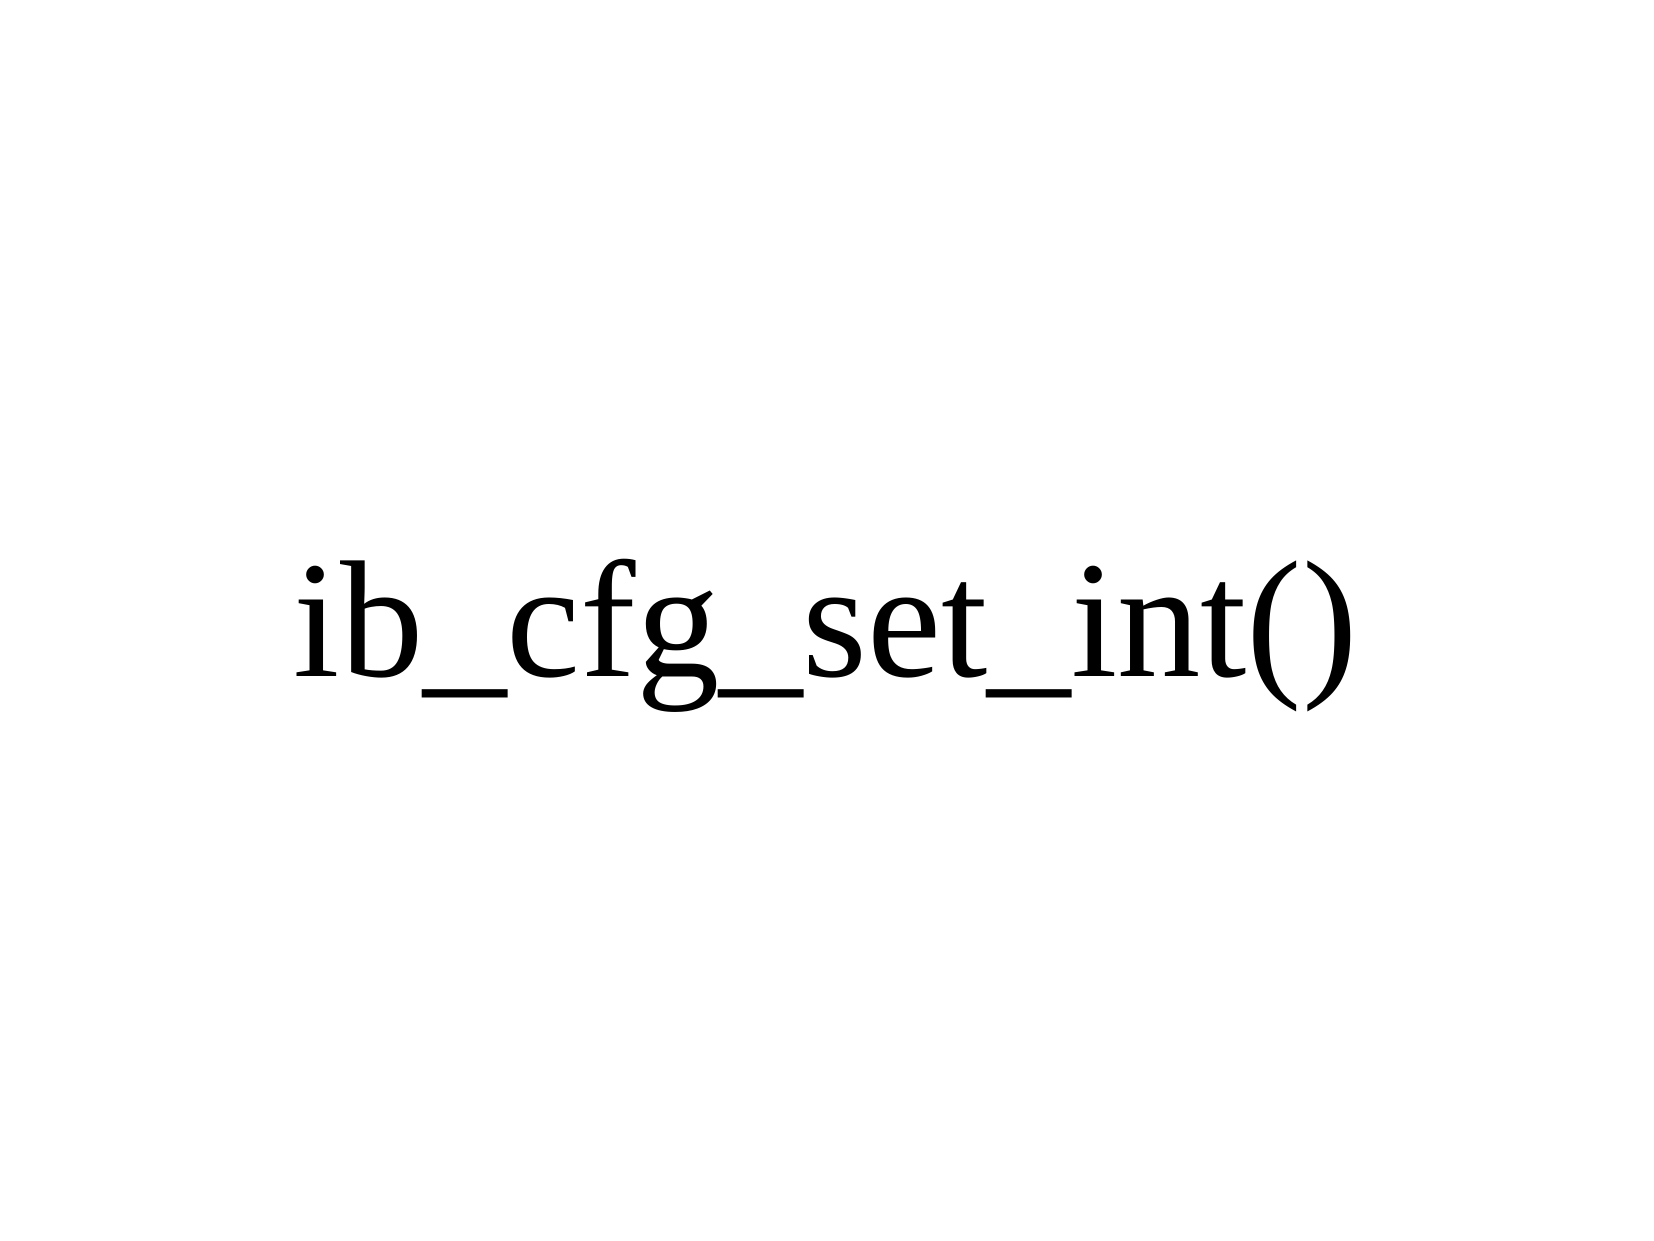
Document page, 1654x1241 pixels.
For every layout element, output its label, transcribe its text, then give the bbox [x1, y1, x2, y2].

title ib_cfg_set_int() [0, 516, 1654, 724]
